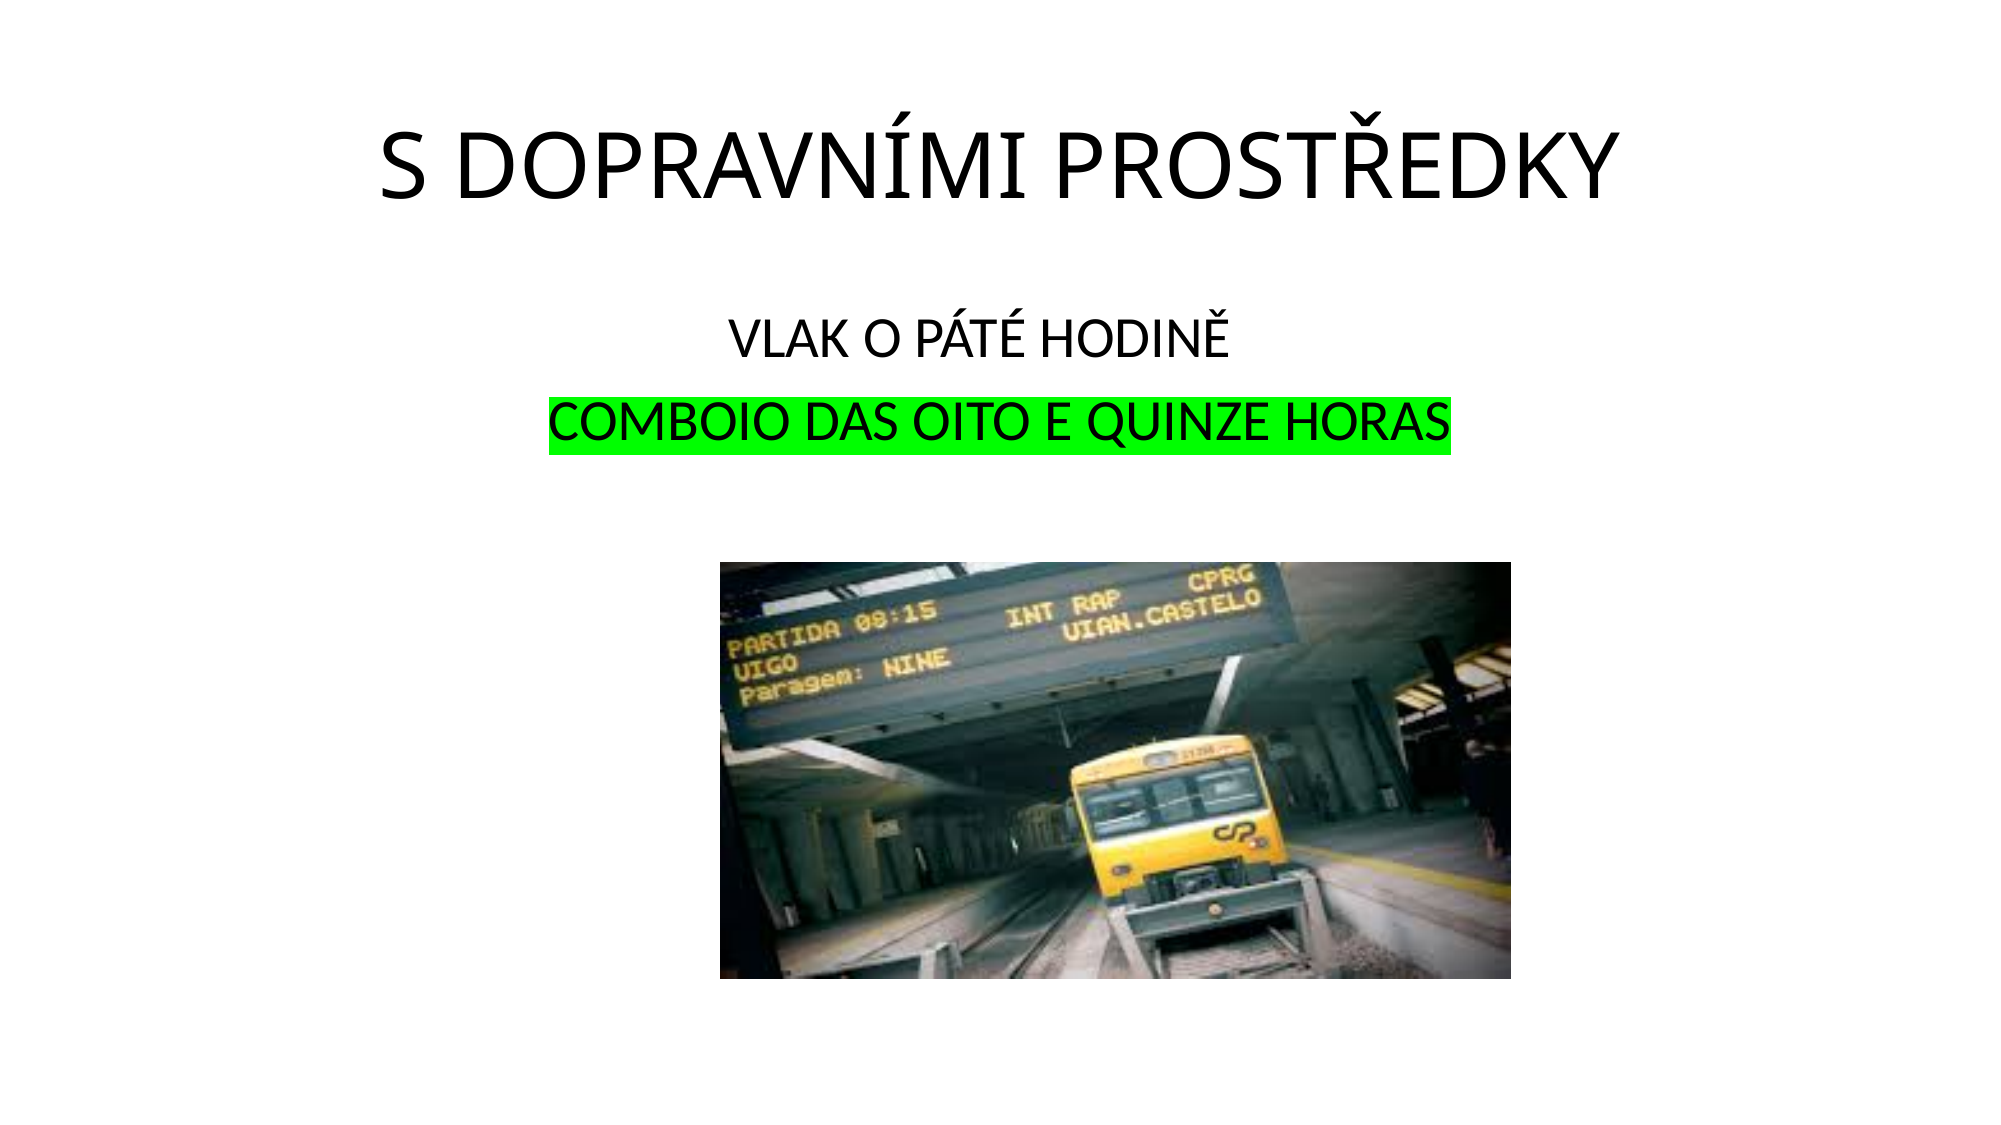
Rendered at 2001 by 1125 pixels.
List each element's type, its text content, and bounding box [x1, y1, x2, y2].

title S DOPRAVNÍMI PROSTŘEDKY [137, 59, 1863, 278]
picture [720, 562, 1511, 979]
list VLAK O PÁTÉ HODINĚ COMBOIO DAS OITO E QUINZE HORAS [137, 299, 1863, 1014]
